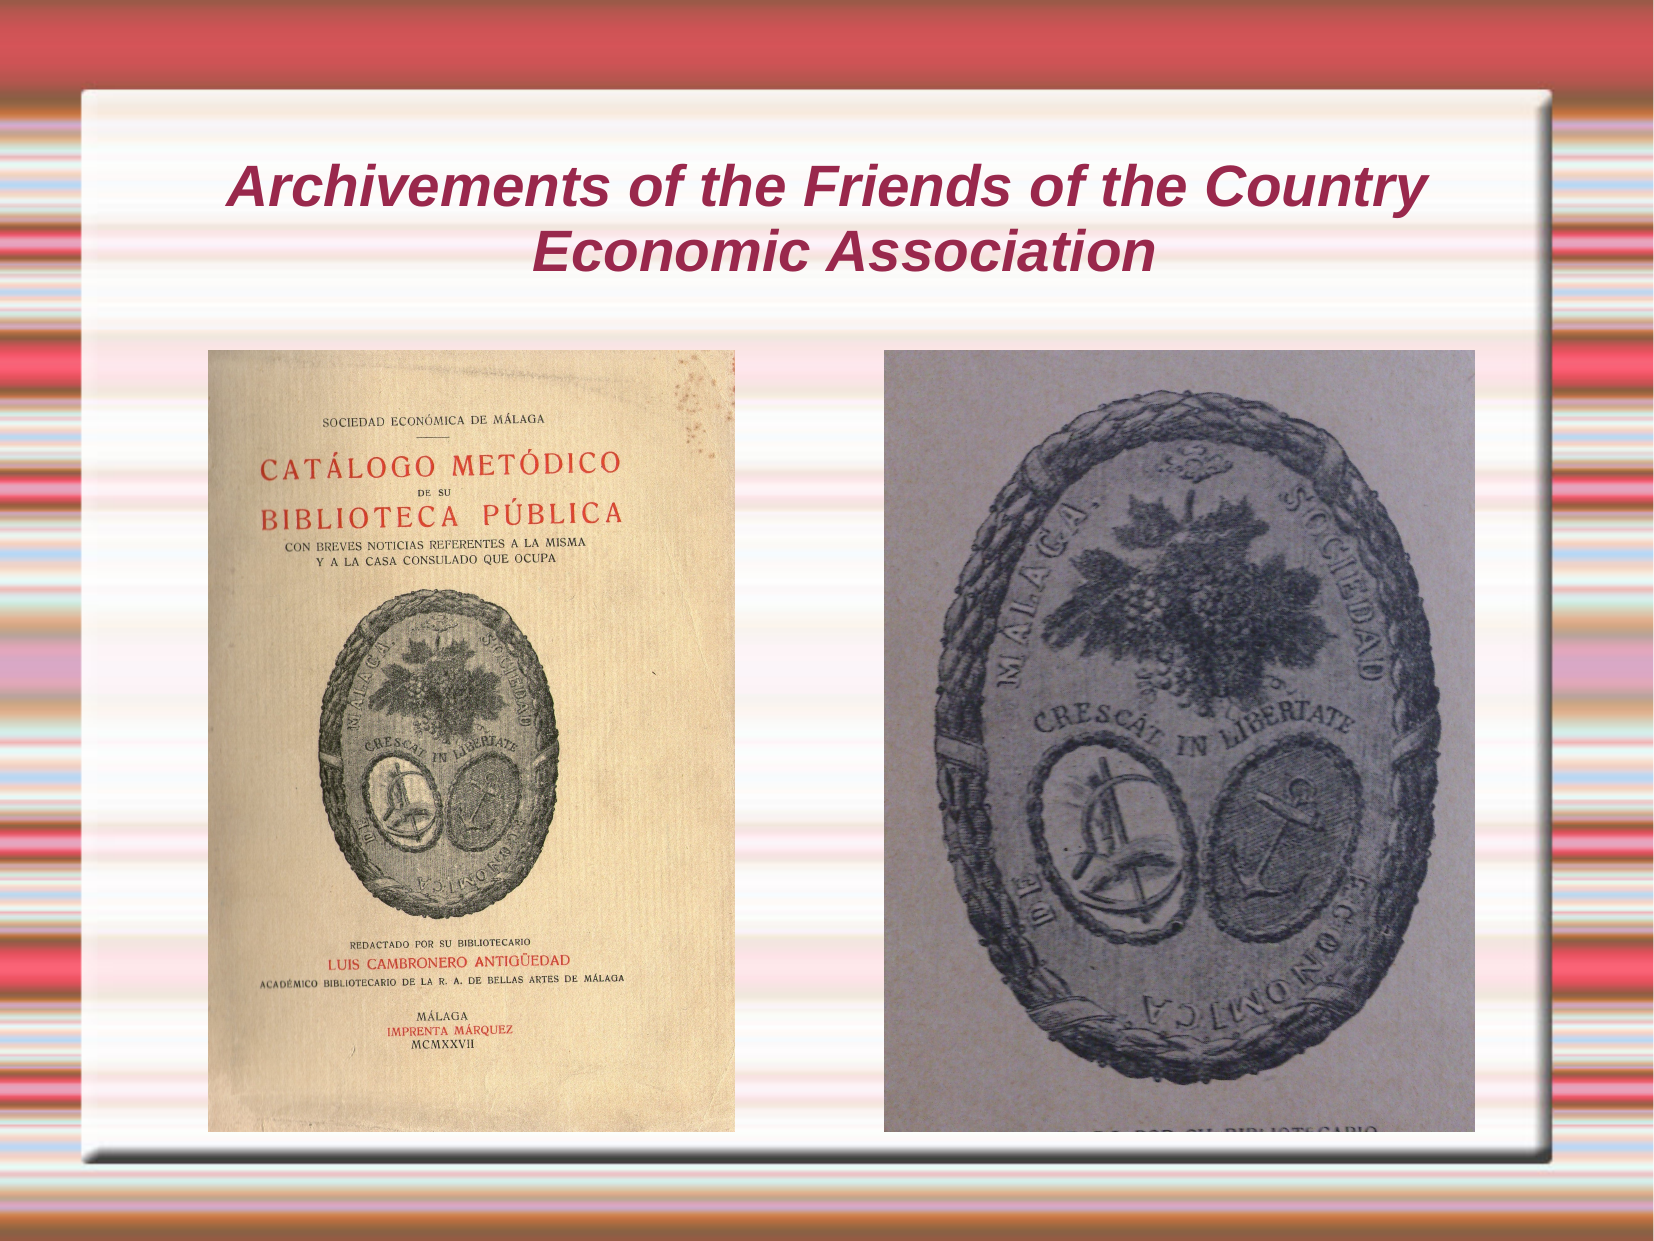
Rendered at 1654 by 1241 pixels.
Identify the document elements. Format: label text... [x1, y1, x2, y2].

picture [0, 0, 1654, 1241]
title Archivements of the Friends of the Country Economic Association [121, 114, 1534, 322]
